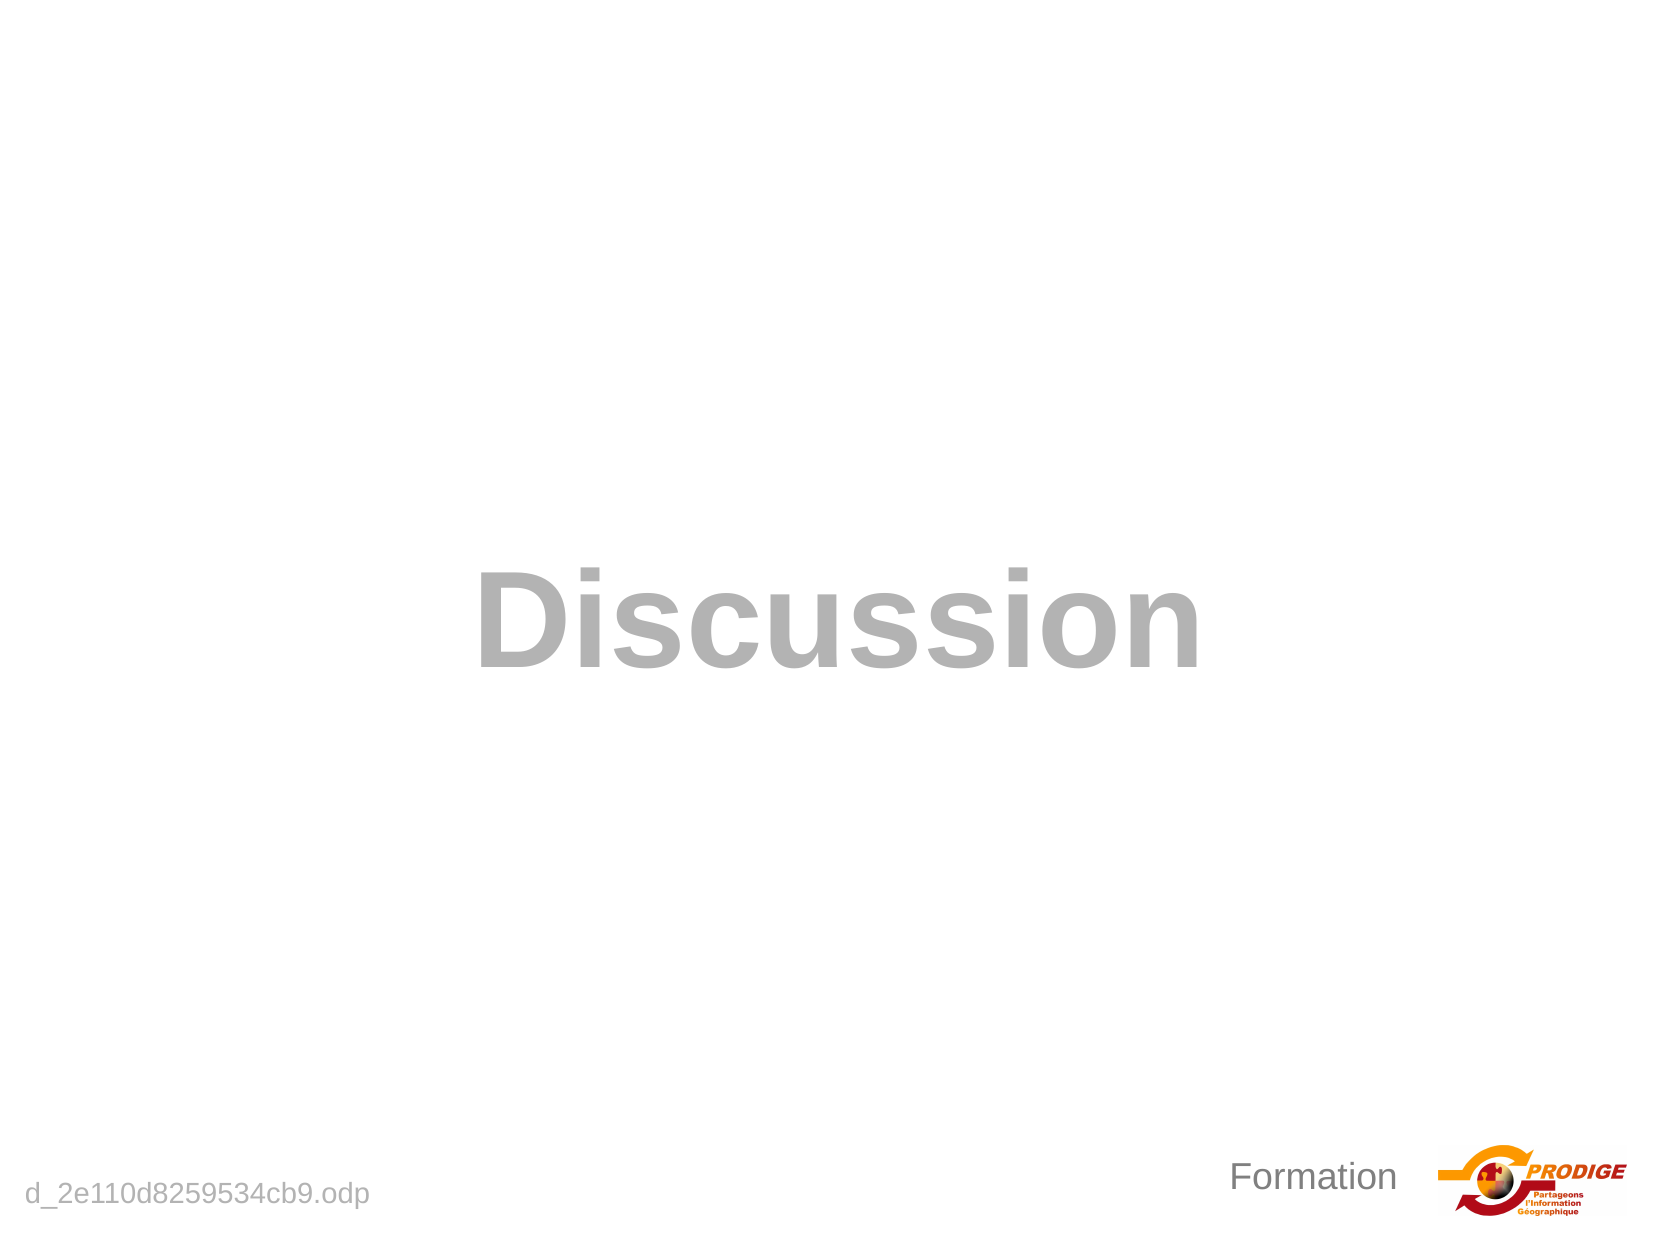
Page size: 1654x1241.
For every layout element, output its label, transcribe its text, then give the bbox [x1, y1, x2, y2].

picture [1438, 1145, 1627, 1216]
text_box Discussion [457, 535, 1221, 705]
